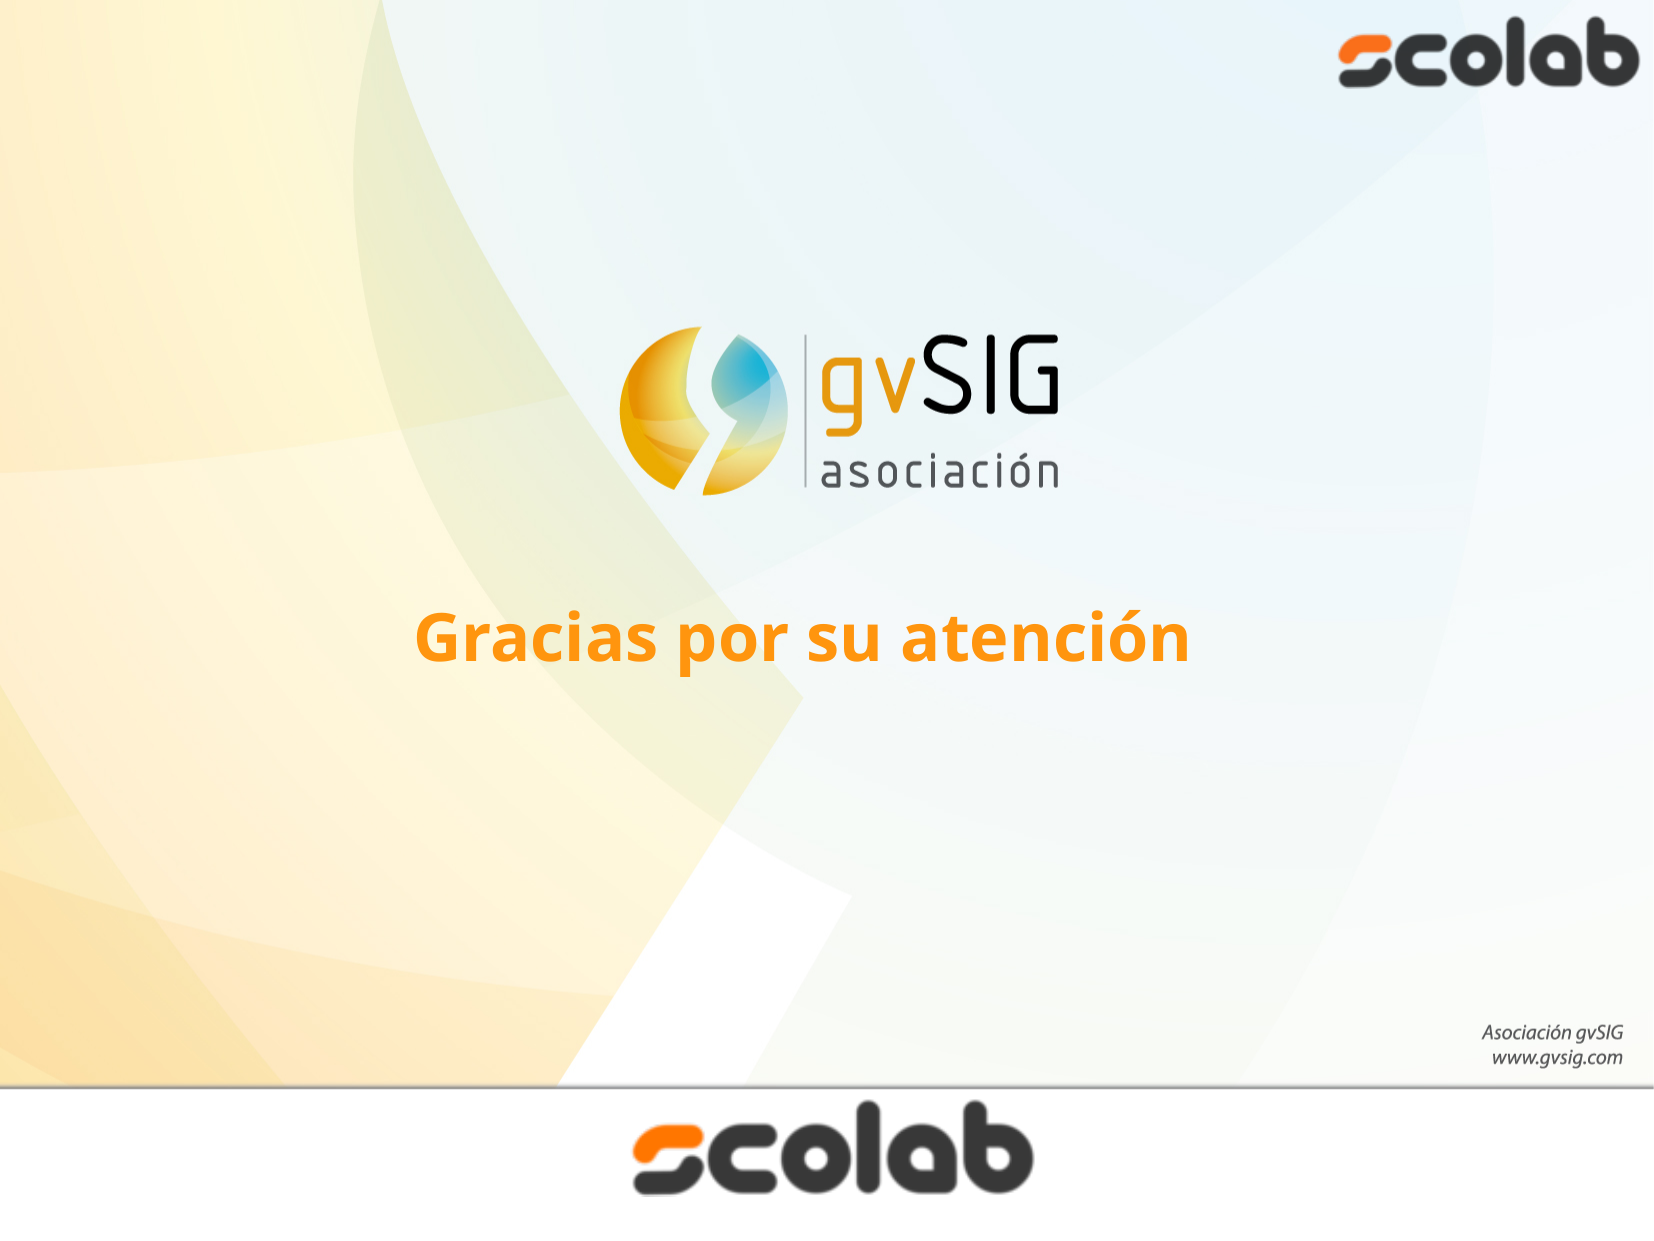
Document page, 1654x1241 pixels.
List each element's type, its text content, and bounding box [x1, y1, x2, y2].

text_box Gracias por su atención [413, 596, 1359, 675]
picture [0, 0, 1654, 1241]
